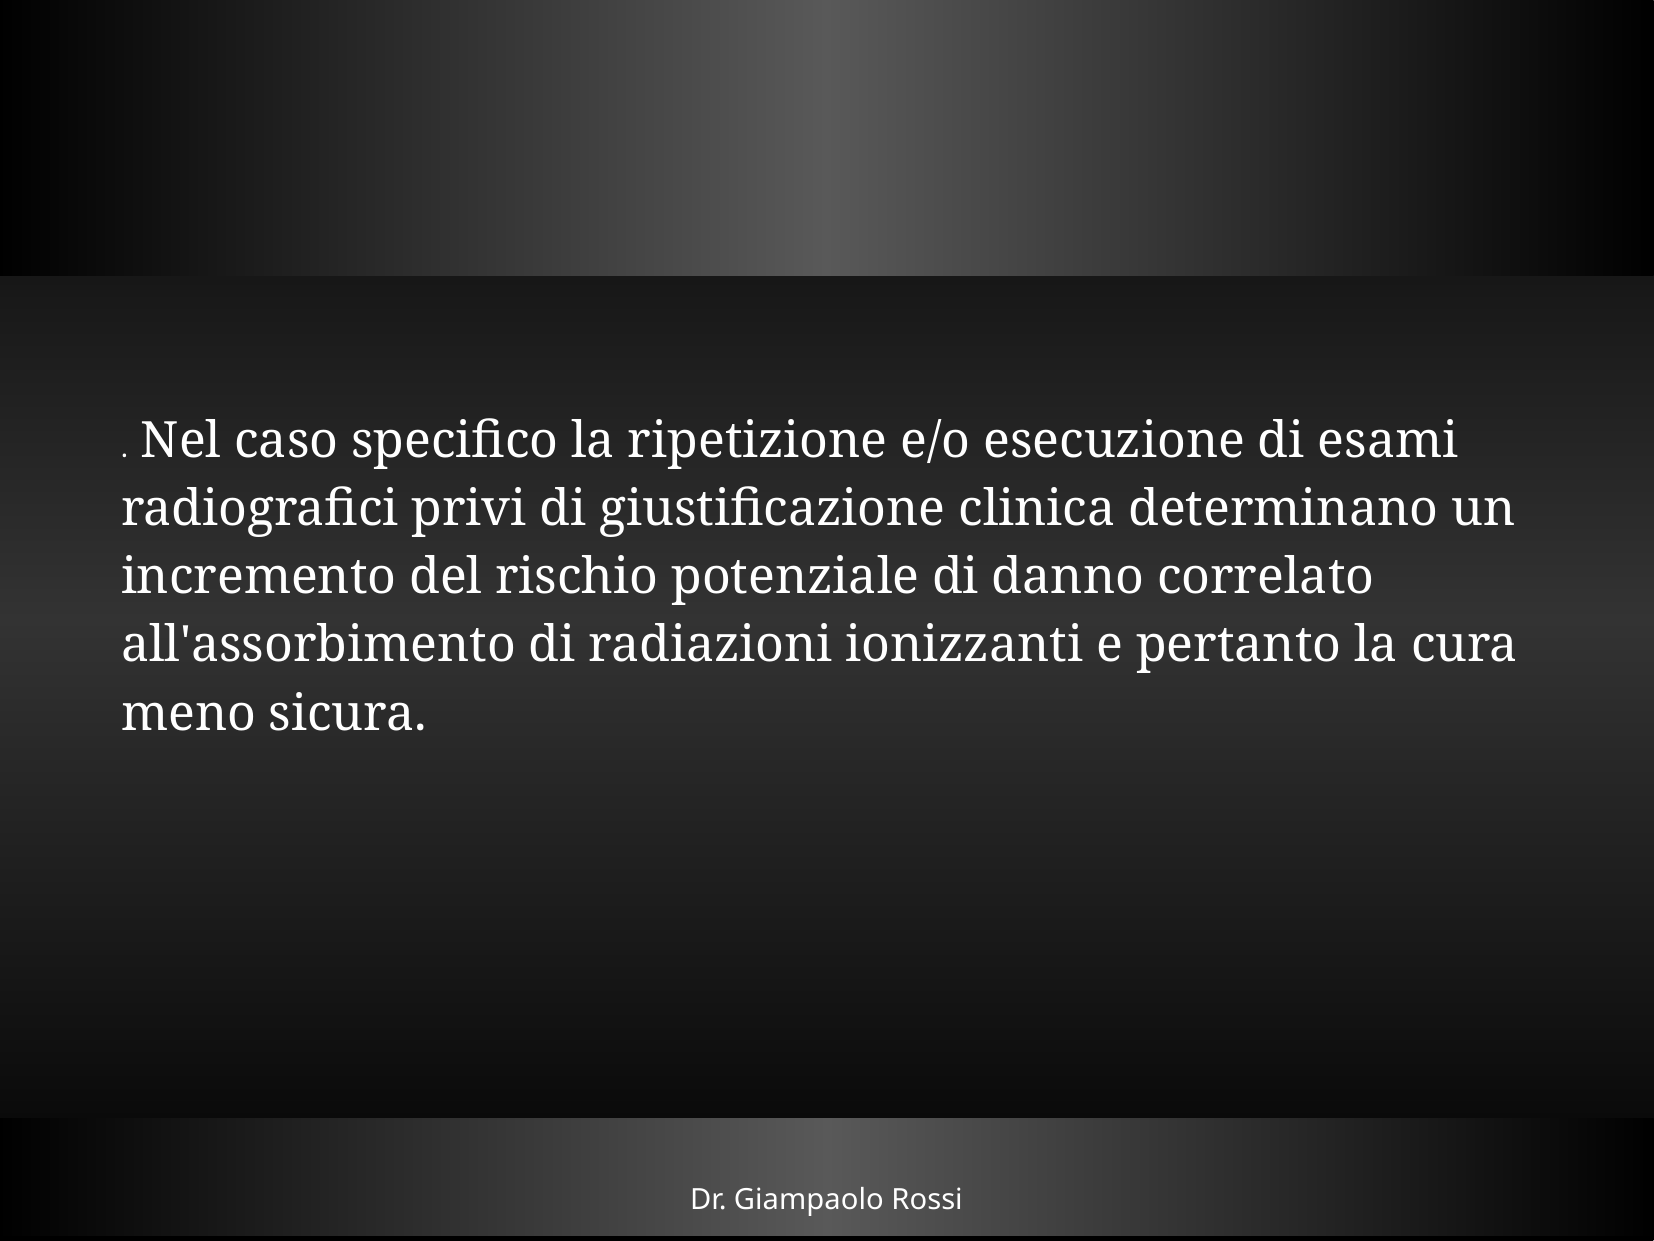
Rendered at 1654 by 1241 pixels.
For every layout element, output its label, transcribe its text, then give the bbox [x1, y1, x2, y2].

text_box . Nel caso specifico la ripetizione e/o esecuzione di esami radiografici privi di giustificazione clinica determinano un incremento del rischio potenziale di danno correlato all'assorbimento di radiazioni ionizzanti e pertanto la cura meno sicura. [106, 396, 1595, 851]
text_box [5, 139, 1494, 347]
text_box [5, 807, 1494, 1198]
